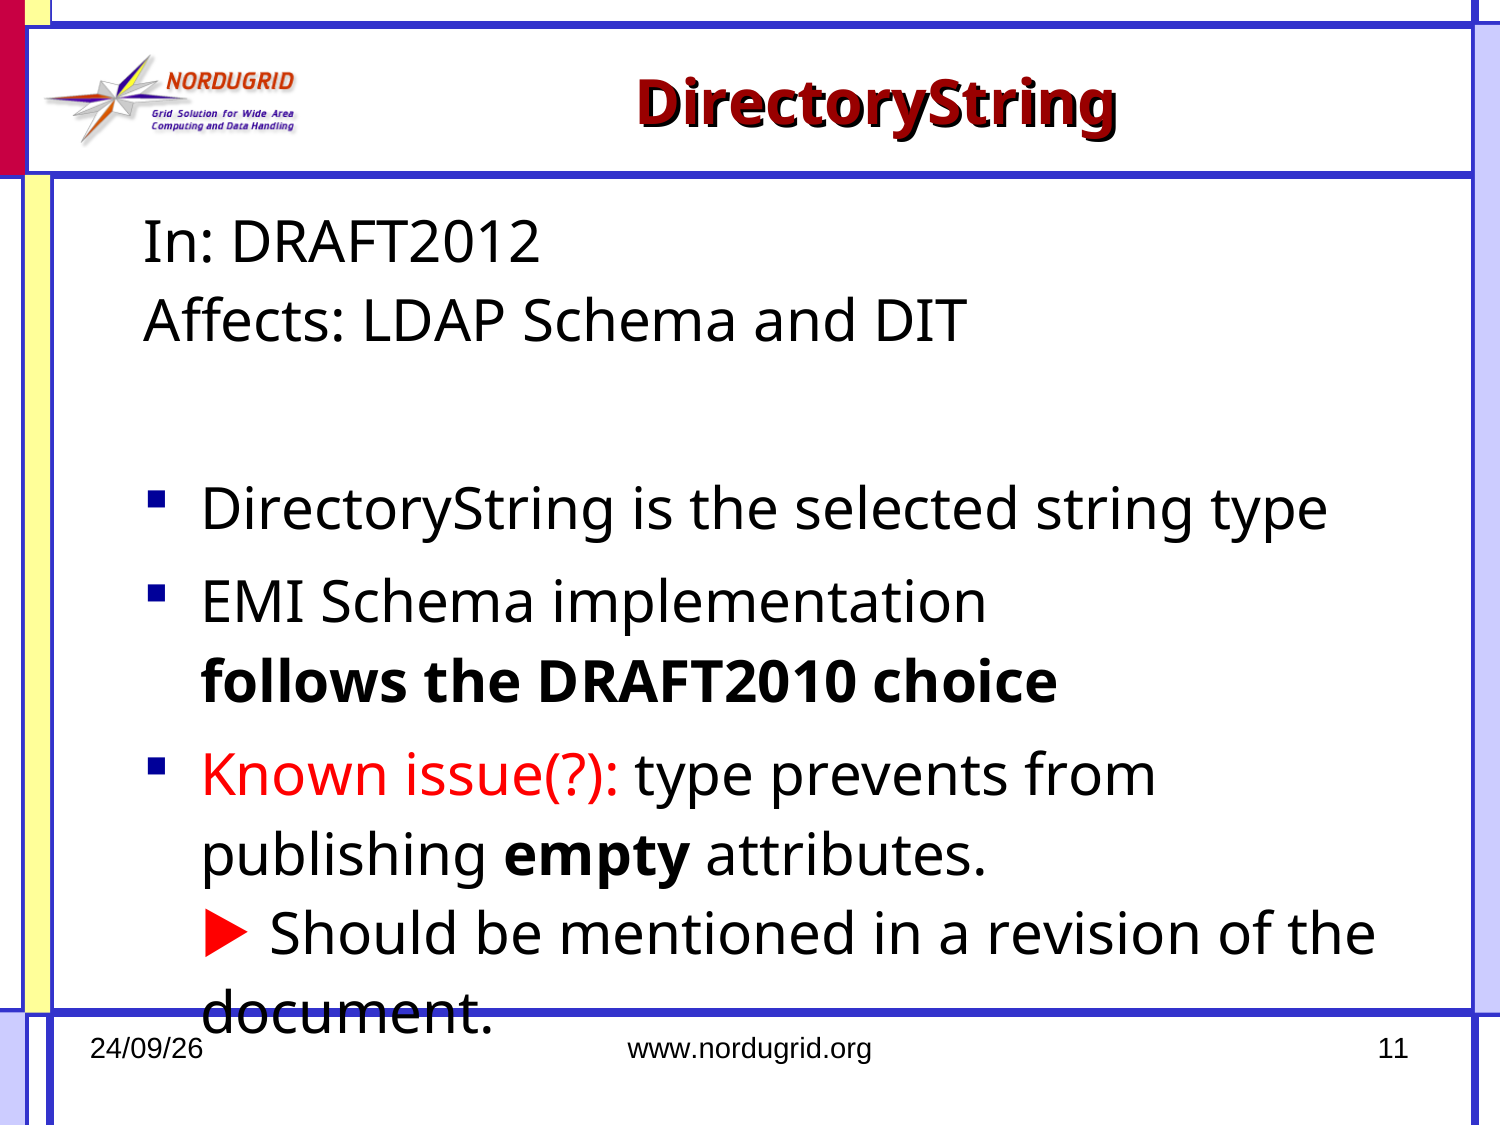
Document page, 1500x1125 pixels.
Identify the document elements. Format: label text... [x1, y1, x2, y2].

list In: DRAFT2012 Affects: LDAP Schema and DIT DirectoryString is the selected string type EMI Schema implementation follows the DRAFT2010 choice Known issue(?): type prevents from publishing empty attributes. ▶ Should be mentioned in a revision of the document. [87, 200, 1426, 945]
title DirectoryString [324, 17, 1428, 183]
picture [40, 49, 301, 148]
